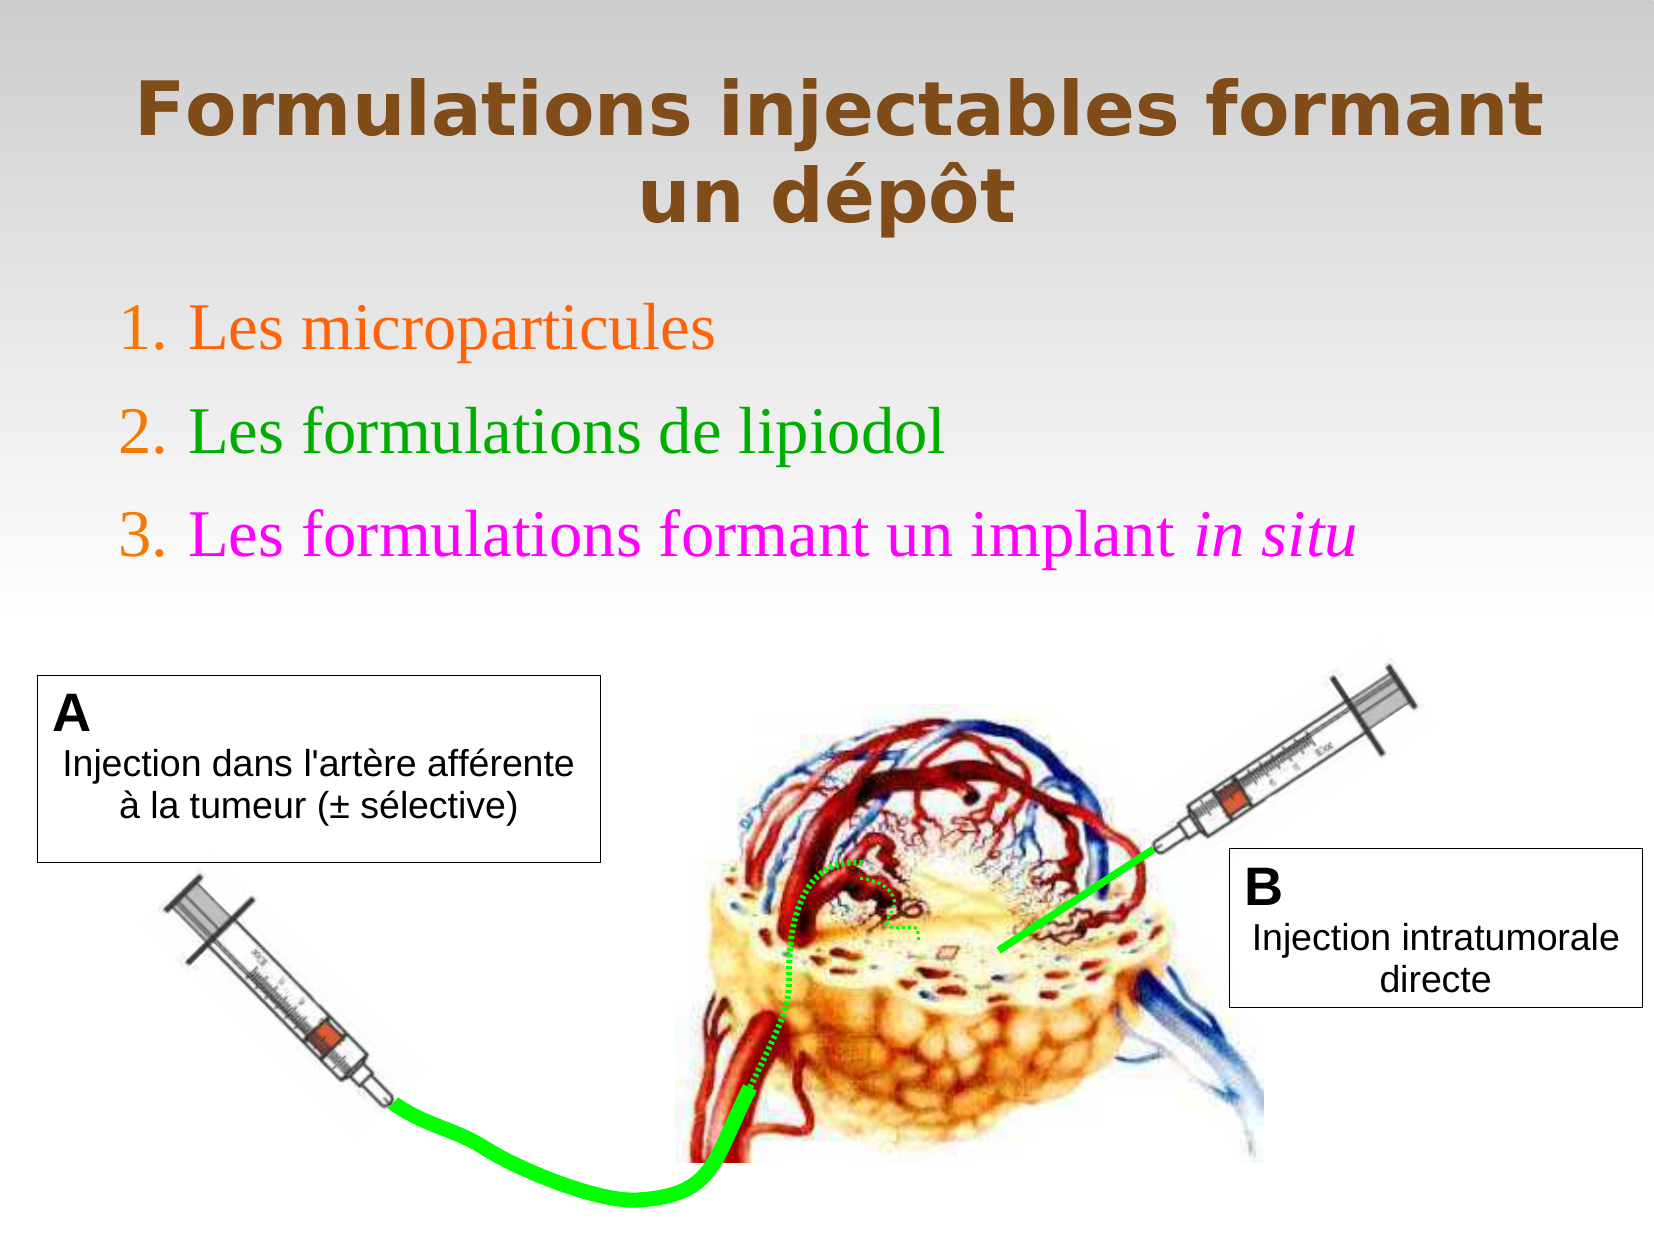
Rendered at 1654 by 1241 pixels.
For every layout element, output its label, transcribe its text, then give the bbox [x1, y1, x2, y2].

picture [139, 863, 428, 1141]
text_box A Injection dans l'artère afférente à la tumeur (± sélective) [37, 675, 601, 863]
text_box B Injection intratumorale directe [1229, 848, 1643, 1008]
list Les microparticules Les formulations de lipiodol Les formulations formant un implant in situ [82, 290, 1571, 638]
title Formulations injectables formant un dépôt [82, 56, 1571, 250]
picture [675, 638, 1437, 1163]
